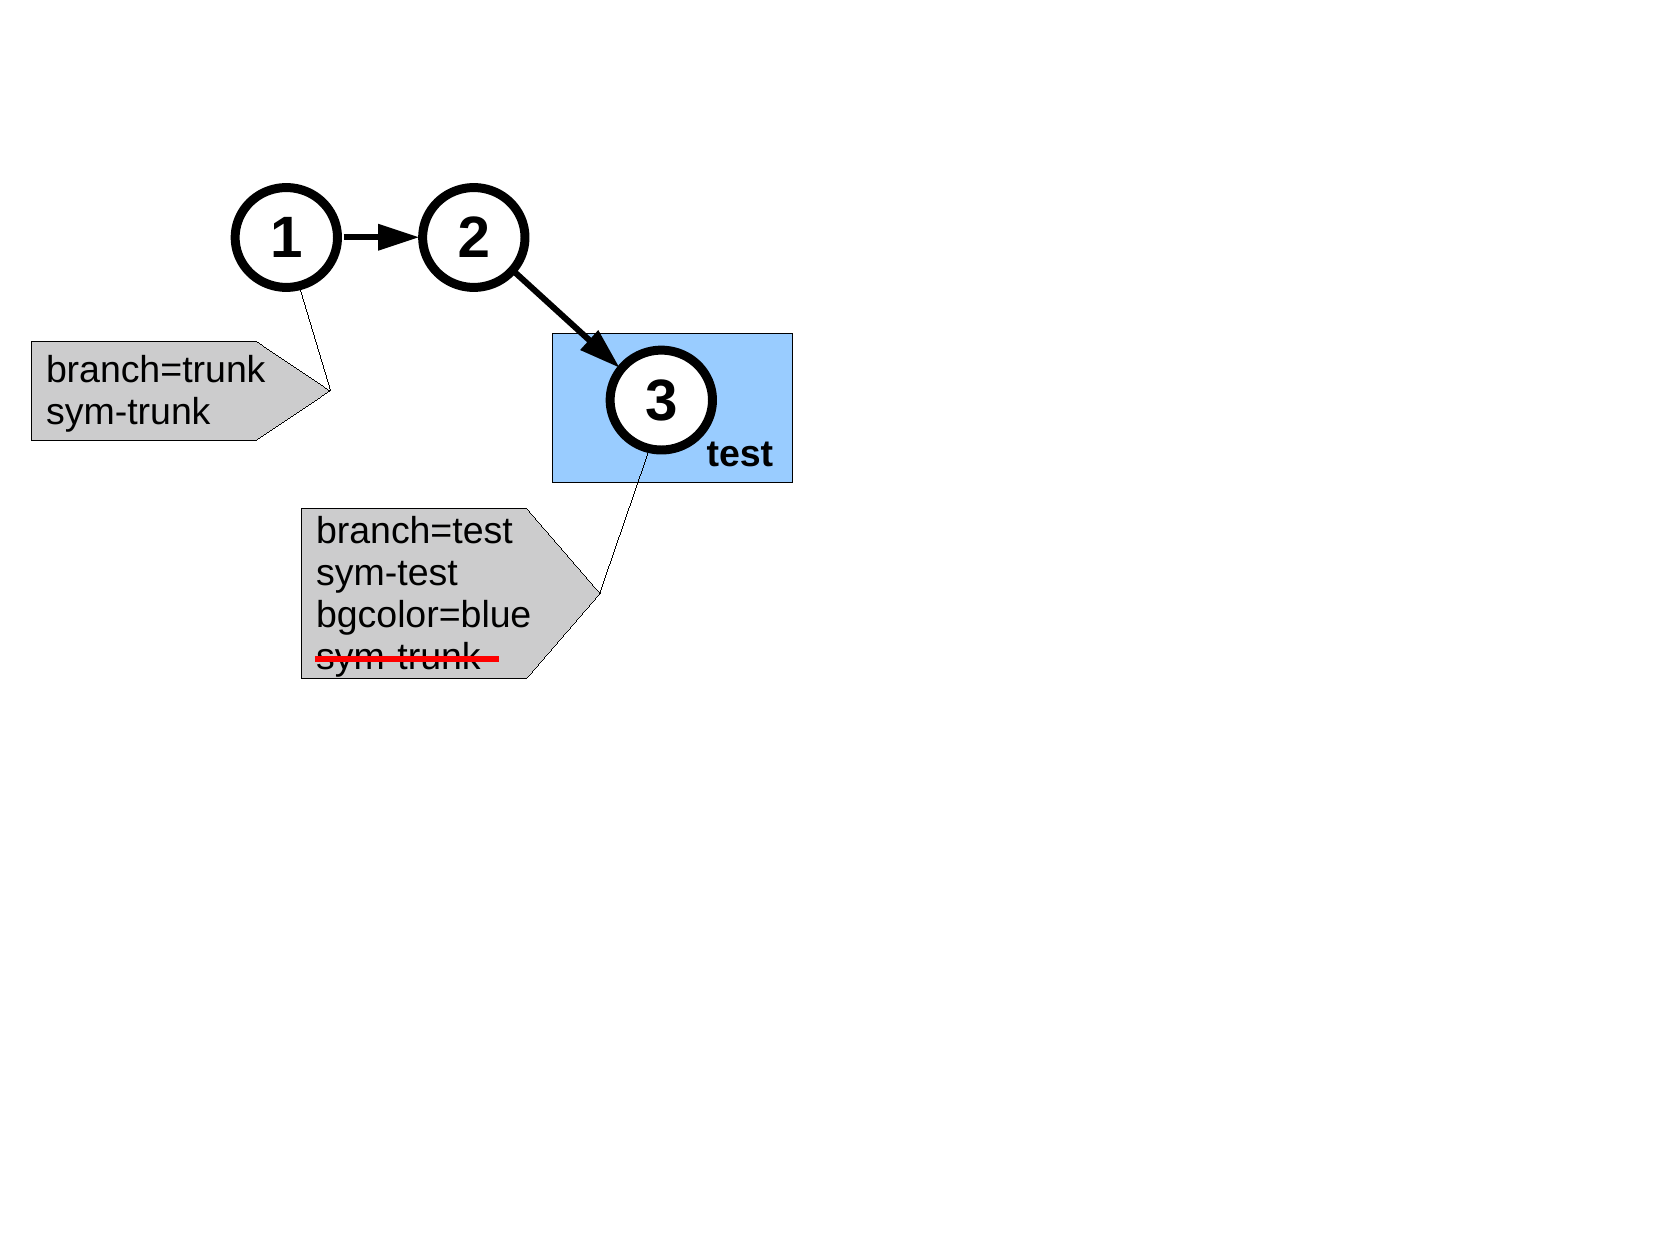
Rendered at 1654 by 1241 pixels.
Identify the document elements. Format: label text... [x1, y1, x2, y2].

text_box test [691, 425, 789, 483]
text_box branch=test sym-test bgcolor=blue sym-trunk [301, 508, 601, 679]
text_box 2 [422, 187, 526, 288]
text_box 3 [610, 350, 713, 451]
text_box branch=trunk sym-trunk [31, 341, 330, 441]
text_box [552, 333, 793, 483]
text_box 1 [235, 187, 338, 288]
